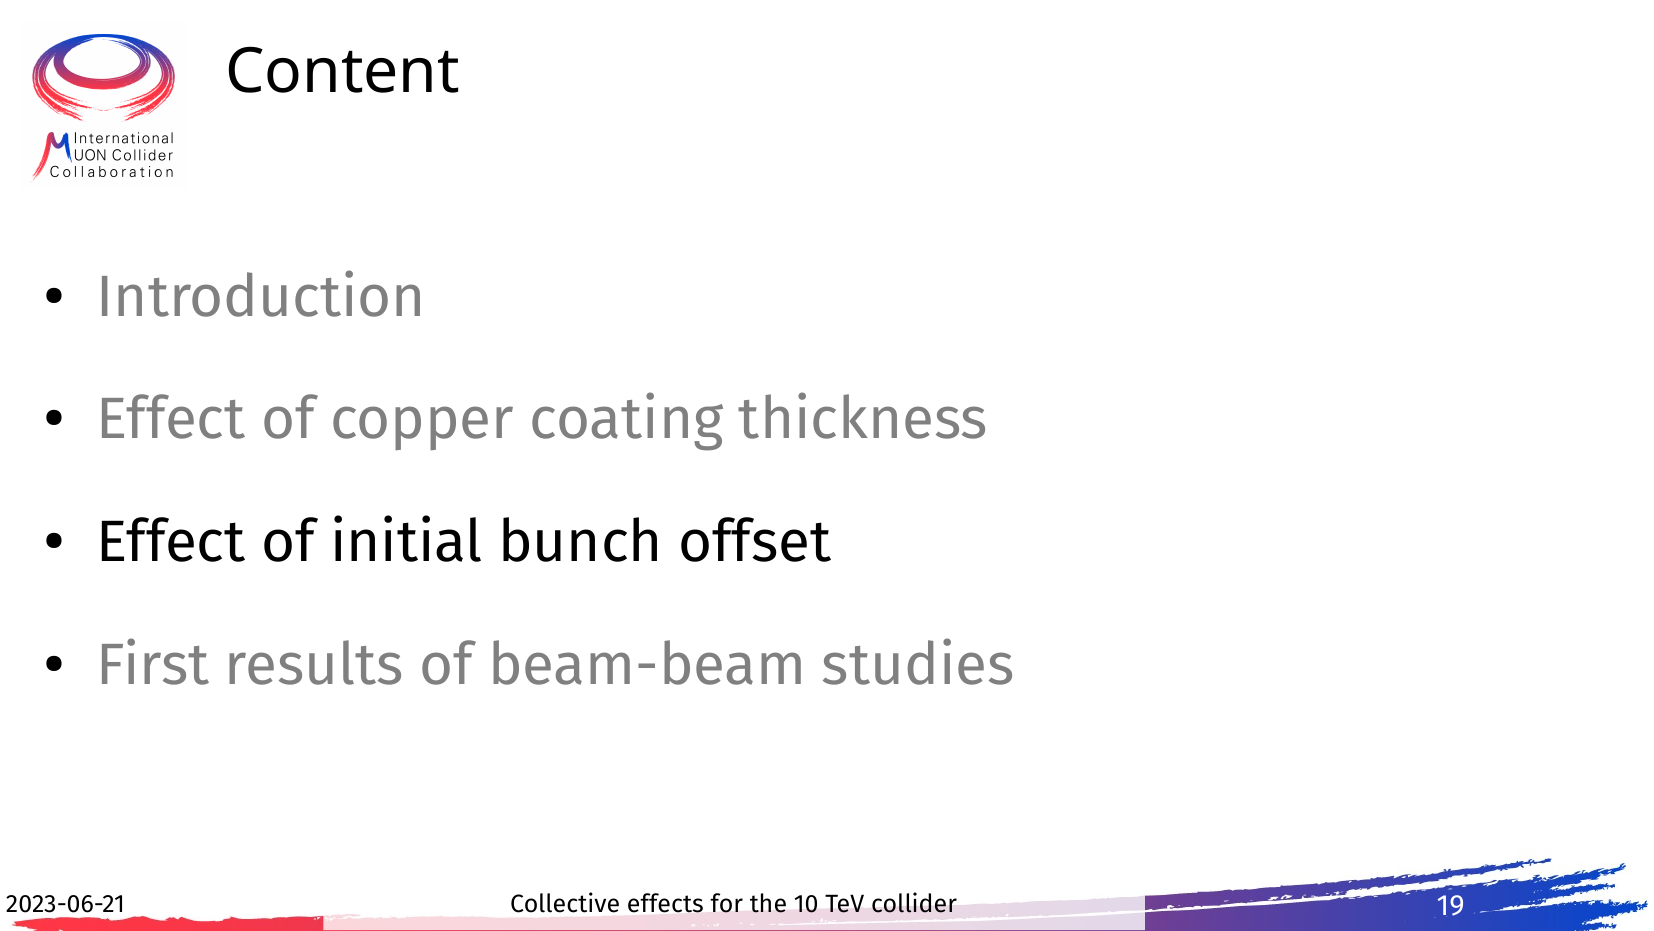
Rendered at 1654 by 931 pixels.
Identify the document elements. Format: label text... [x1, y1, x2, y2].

picture [21, 21, 188, 189]
title Content [225, 25, 1571, 188]
list Introduction Effect of copper coating thickness Effect of initial bunch offset First results of beam-beam studies [25, 226, 1619, 777]
picture [0, 848, 1654, 931]
